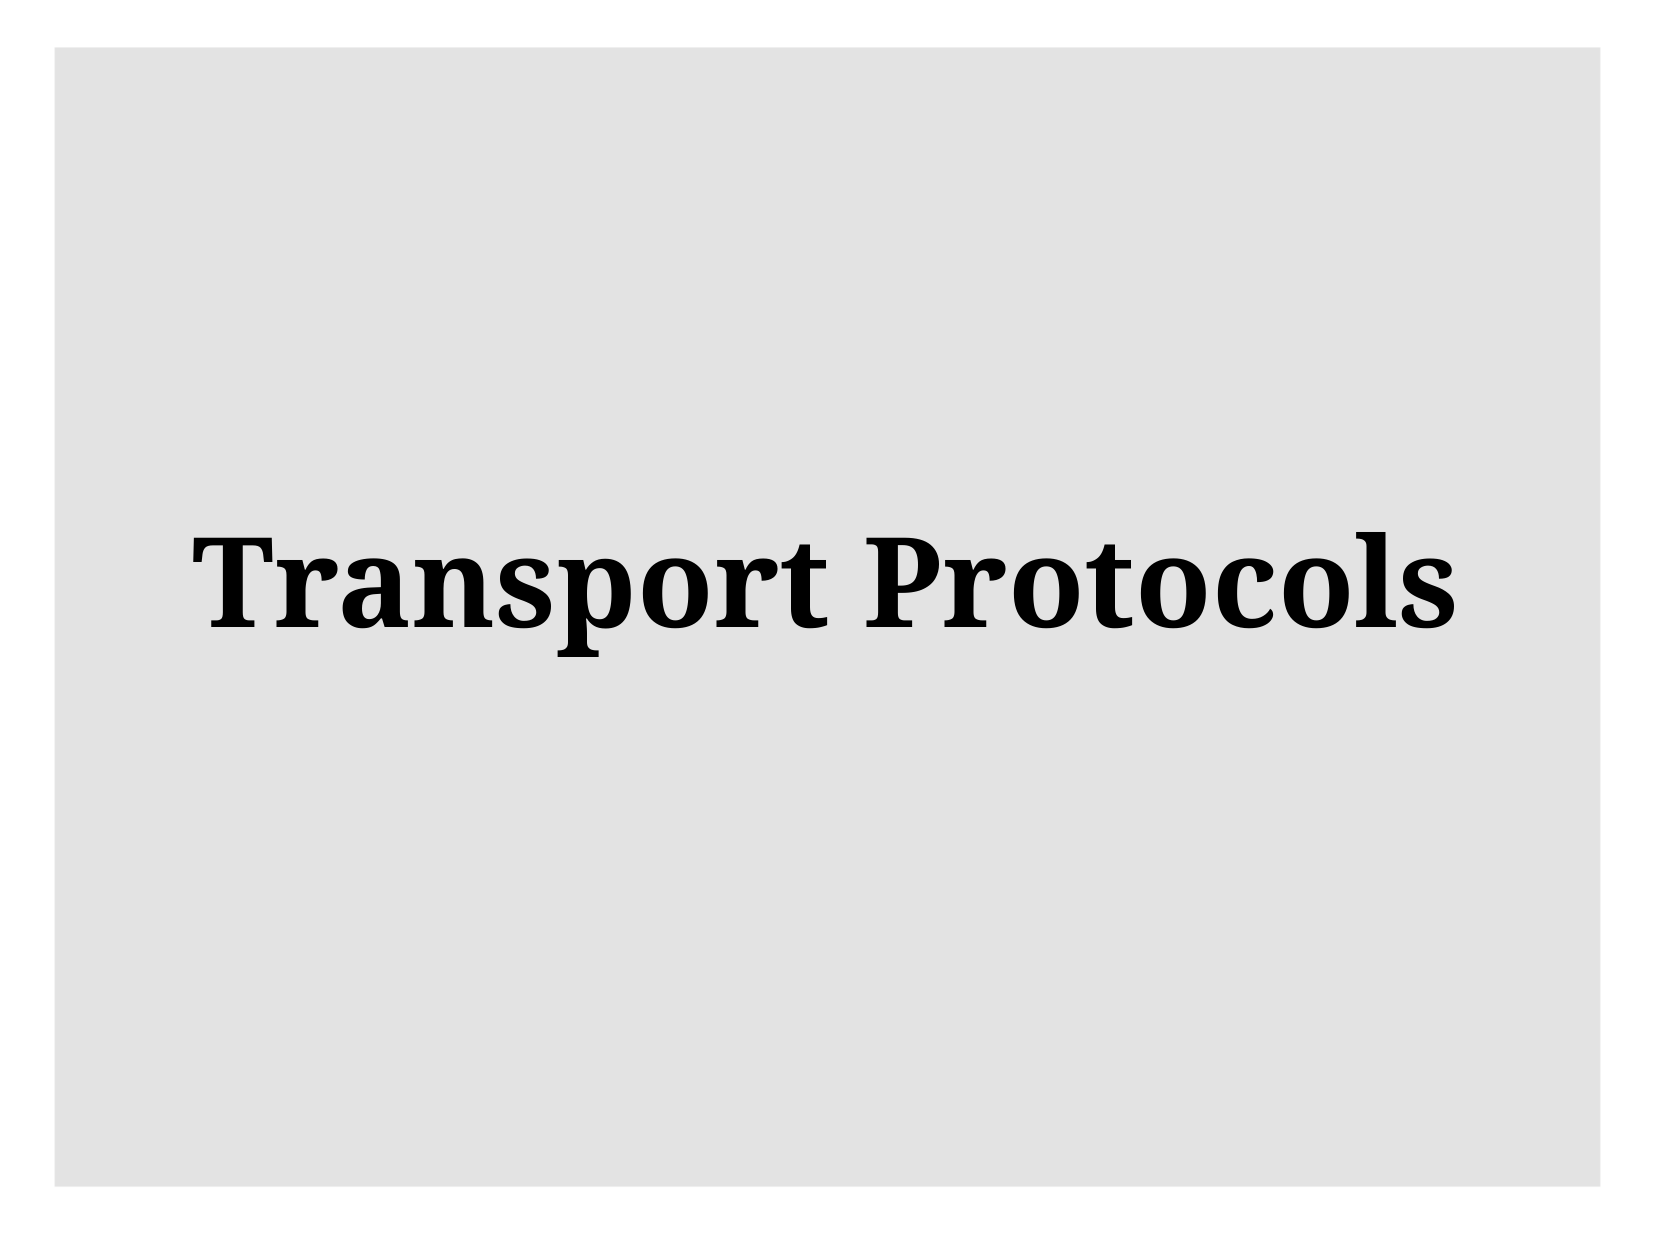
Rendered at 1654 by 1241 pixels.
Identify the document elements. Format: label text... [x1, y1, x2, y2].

subtitle Transport Protocols [82, 49, 1571, 1109]
picture [0, 0, 1654, 1241]
